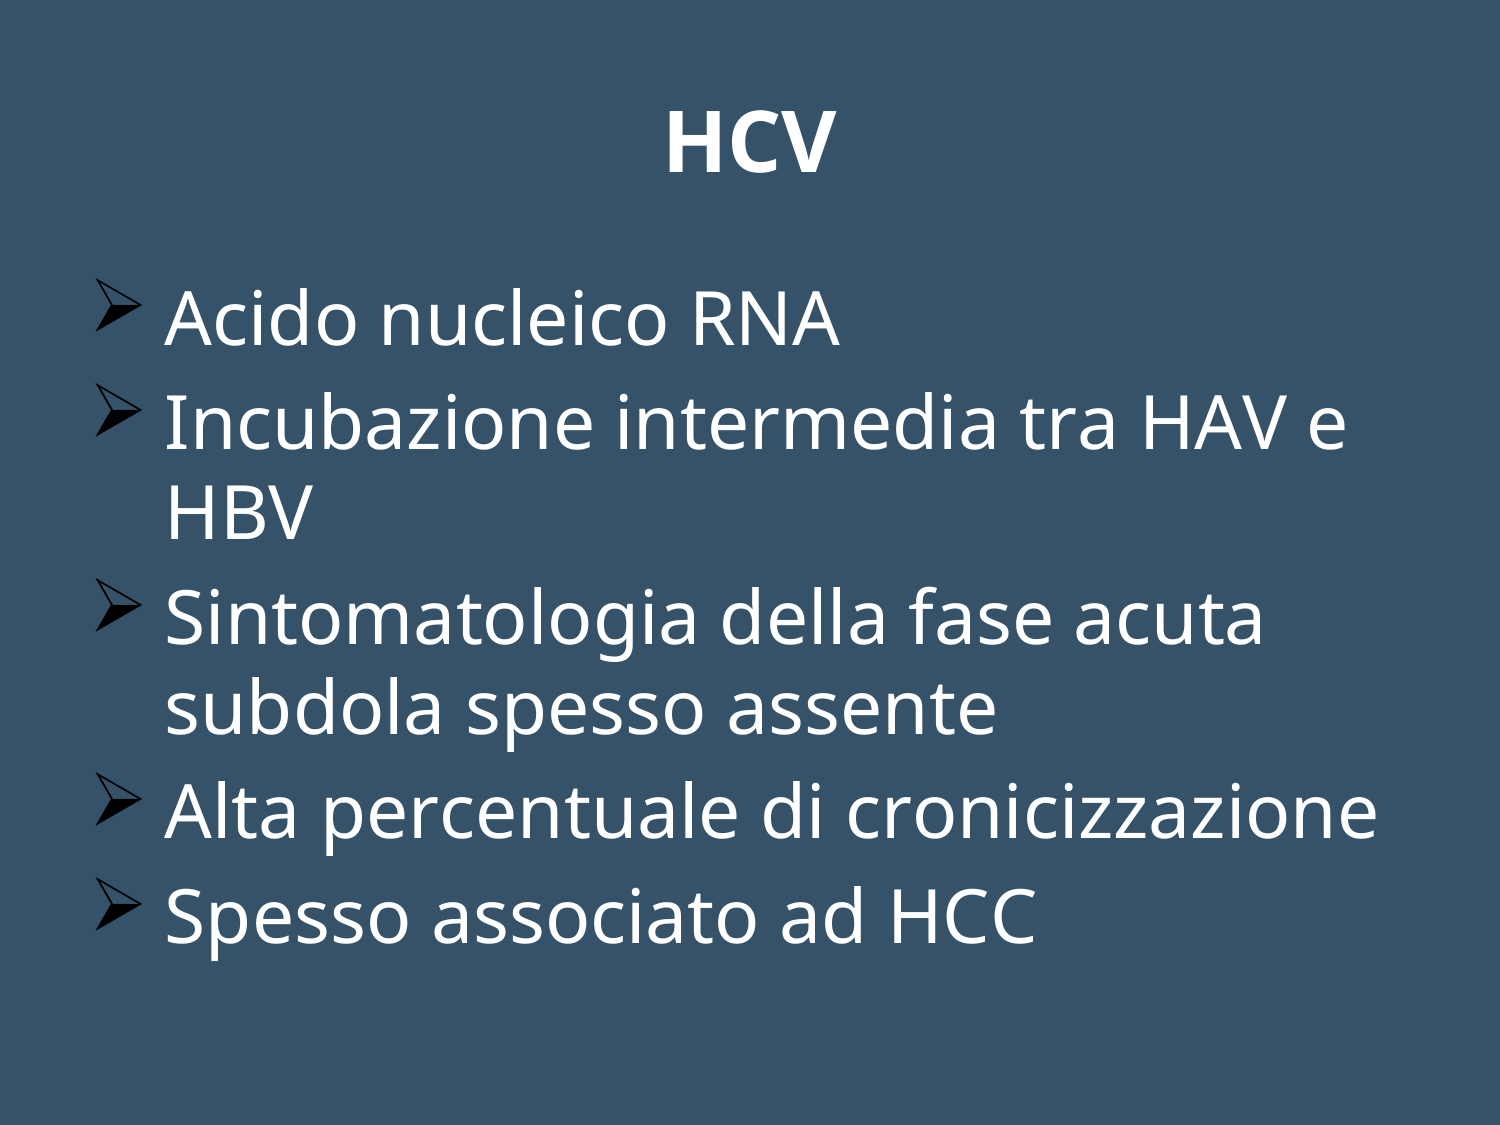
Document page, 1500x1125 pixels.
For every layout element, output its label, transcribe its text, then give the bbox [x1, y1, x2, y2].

text_box HCV [75, 28, 1425, 249]
text_box Acido nucleico RNA Incubazione intermedia tra HAV e HBV Sintomatologia della fase acuta subdola spesso assente Alta percentuale di cronicizzazione Spesso associato ad HCC [75, 262, 1425, 1035]
